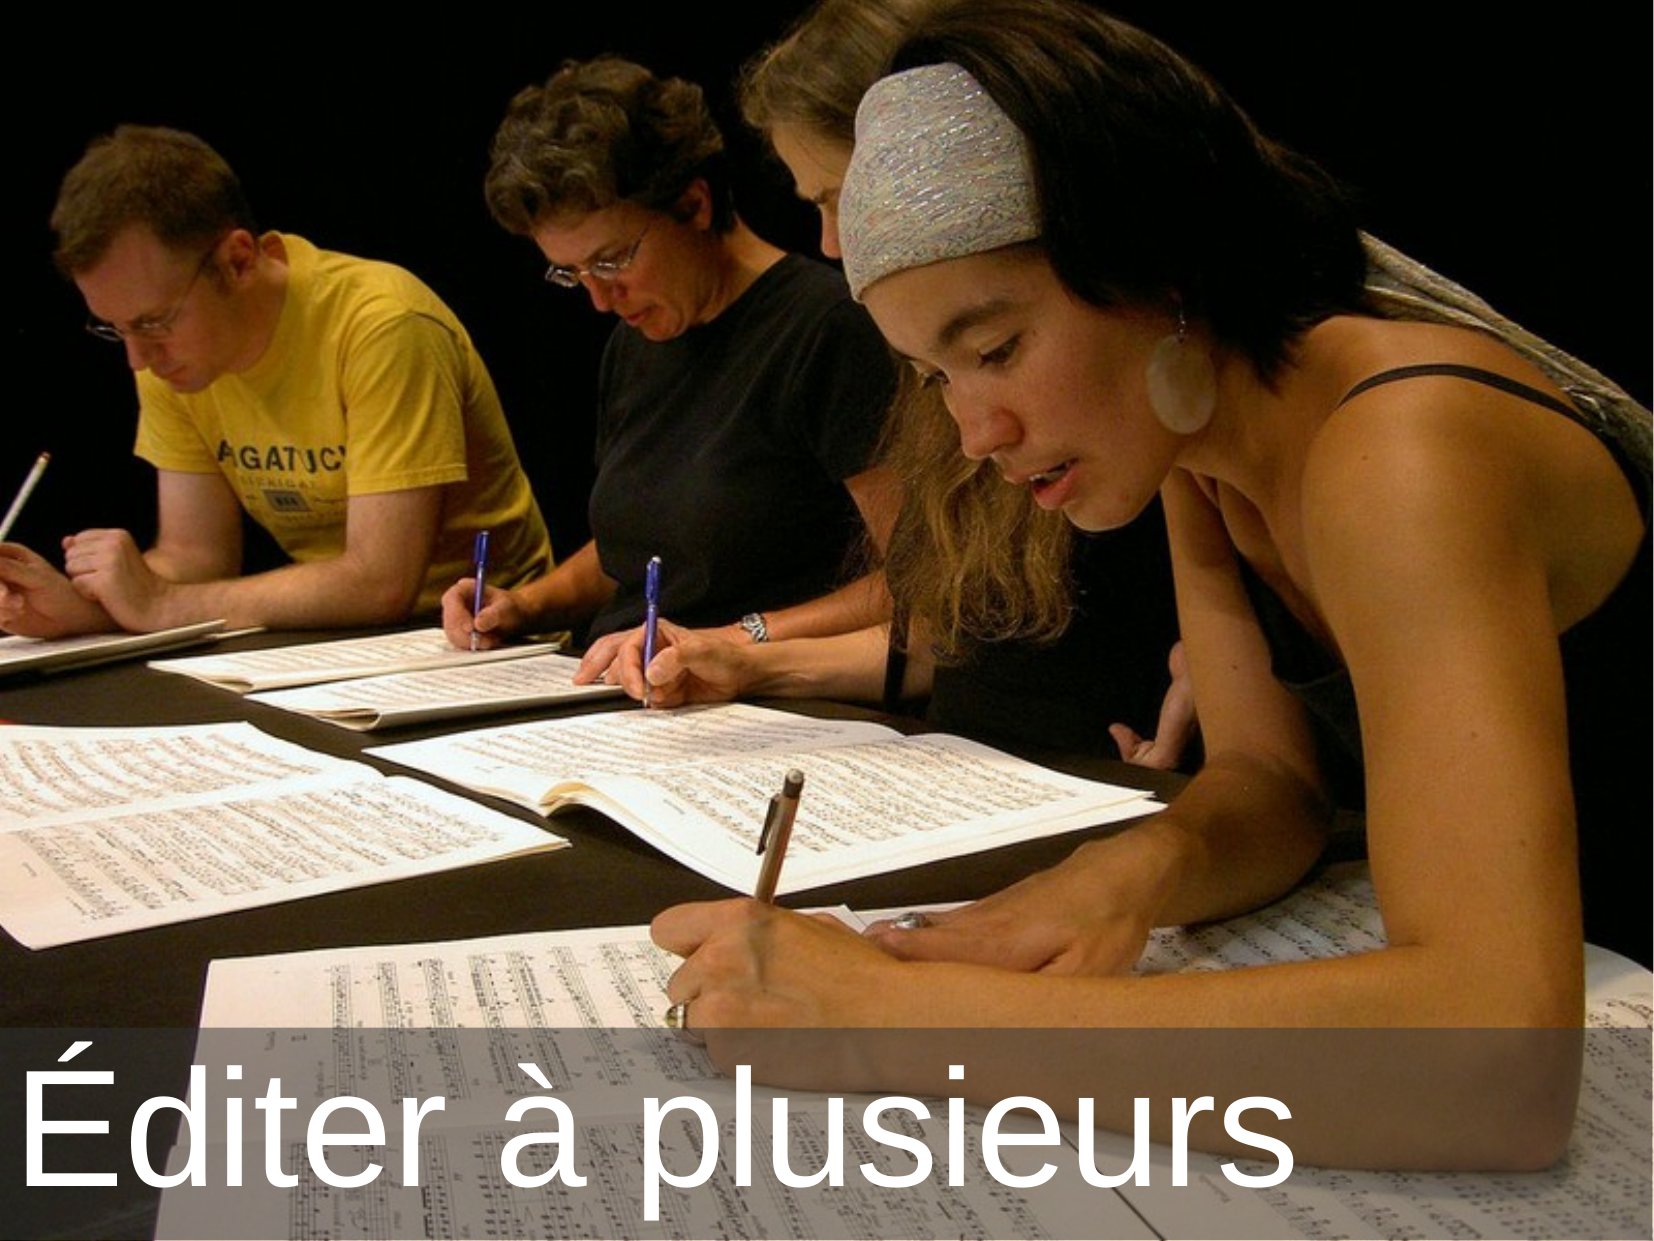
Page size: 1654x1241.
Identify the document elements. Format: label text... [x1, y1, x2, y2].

text_box Éditer à plusieurs [0, 1027, 1652, 1241]
picture [0, 0, 1654, 1241]
